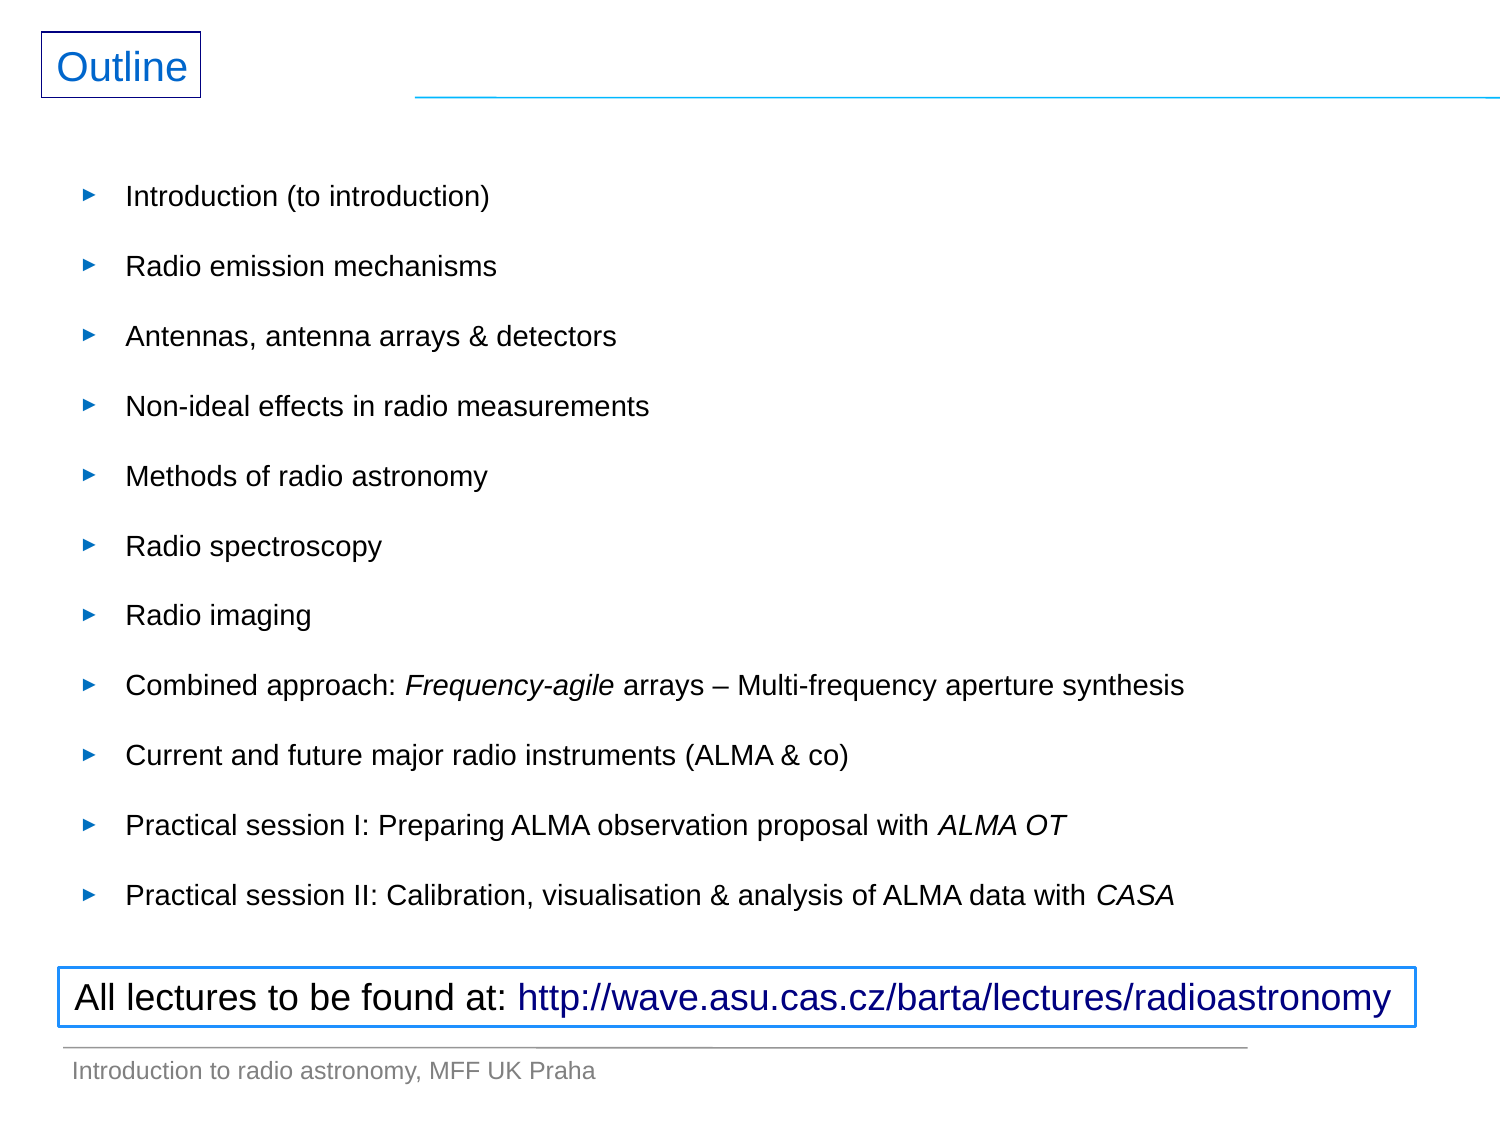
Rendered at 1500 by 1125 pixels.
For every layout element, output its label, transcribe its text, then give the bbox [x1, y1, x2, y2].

text_box Introduction (to introduction) Radio emission mechanisms Antennas, antenna arrays & detectors Non-ideal effects in radio measurements Methods of radio astronomy Radio spectroscopy Radio imaging Combined approach: Frequency-agile arrays – Multi-frequency aperture synthesis Current and future major radio instruments (ALMA & co) Practical session I: Preparing ALMA observation proposal with ALMA OT Practical session II: Calibration, visualisation & analysis of ALMA data with CASA [63, 169, 1201, 954]
text_box All lectures to be found at: http://wave.asu.cas.cz/barta/lectures/radioastronomy [58, 967, 1416, 1027]
text_box Outline [41, 32, 201, 98]
